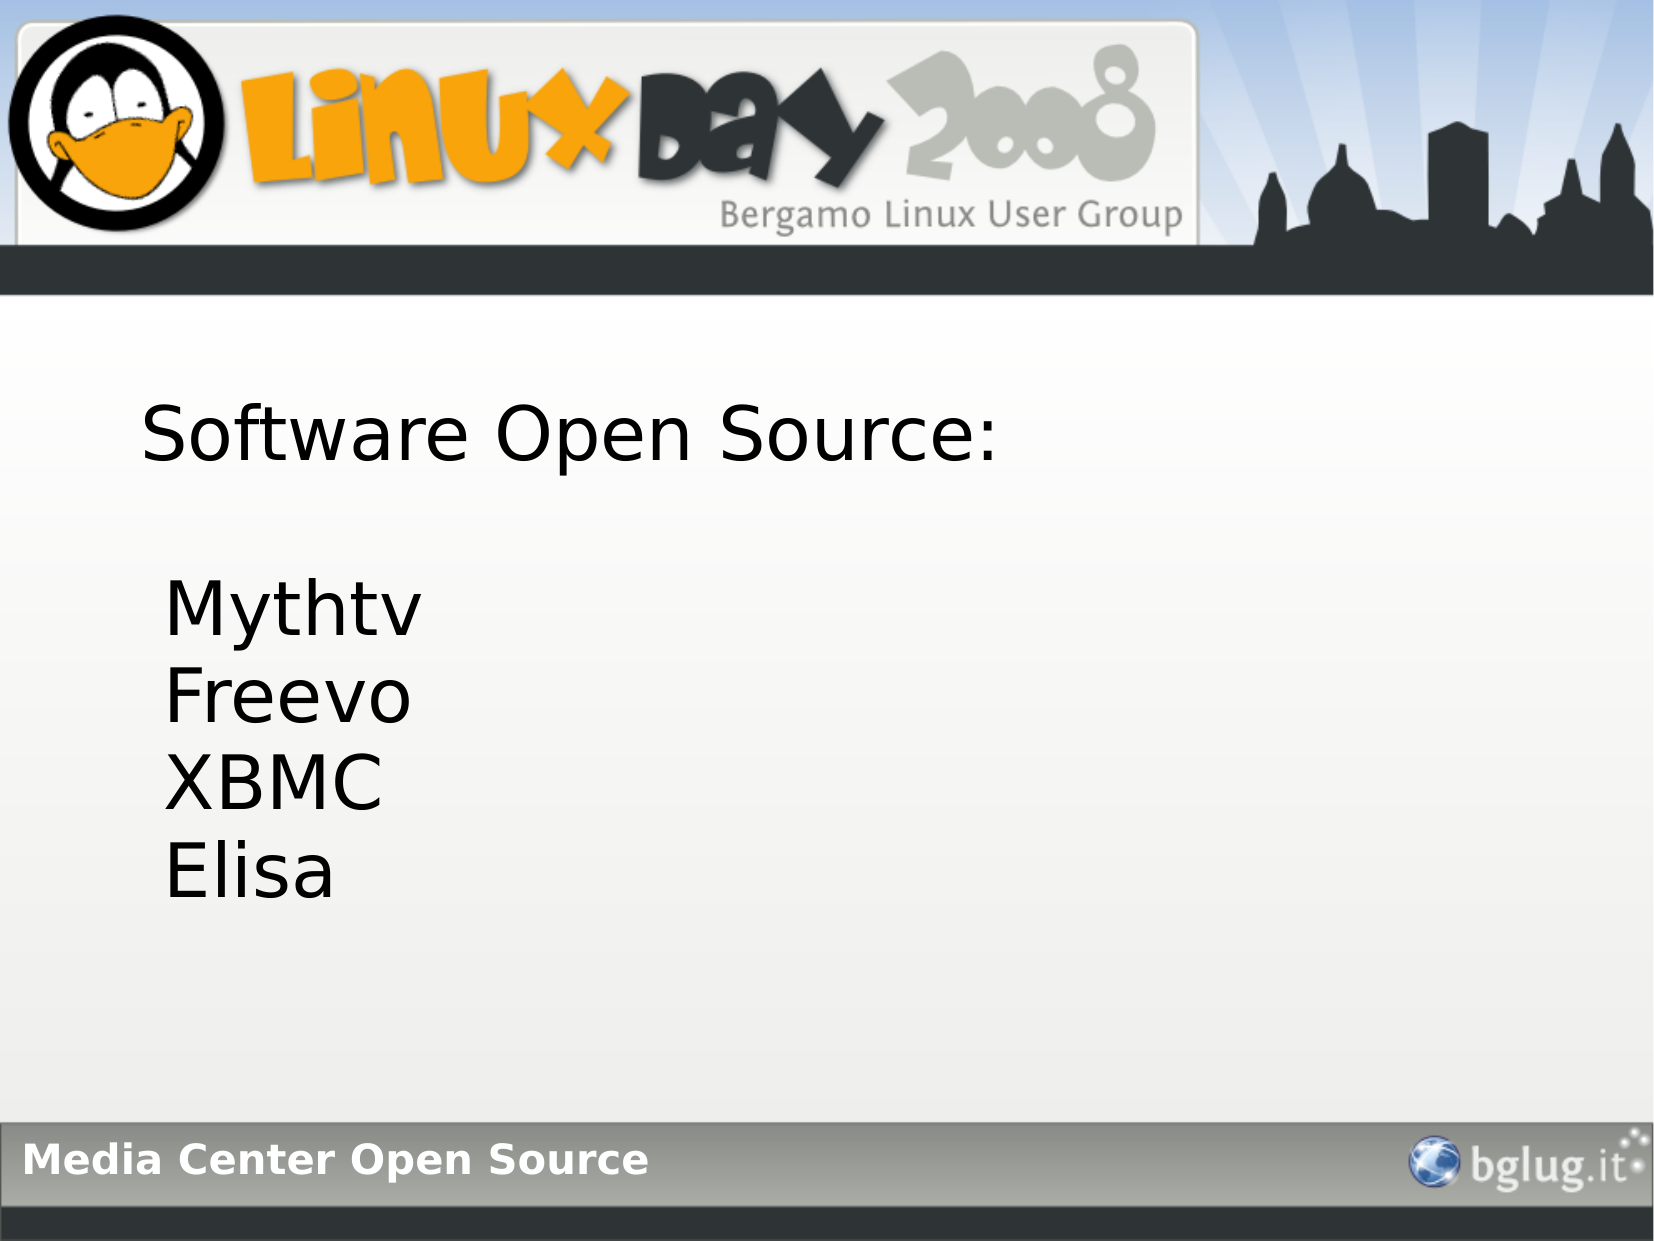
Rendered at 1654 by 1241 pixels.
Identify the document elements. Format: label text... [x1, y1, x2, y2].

picture [0, 0, 1654, 1241]
text_box Software Open Source: Mythtv Freevo XBMC Elisa [125, 383, 1506, 1093]
text_box Media Center Open Source [6, 1128, 665, 1241]
